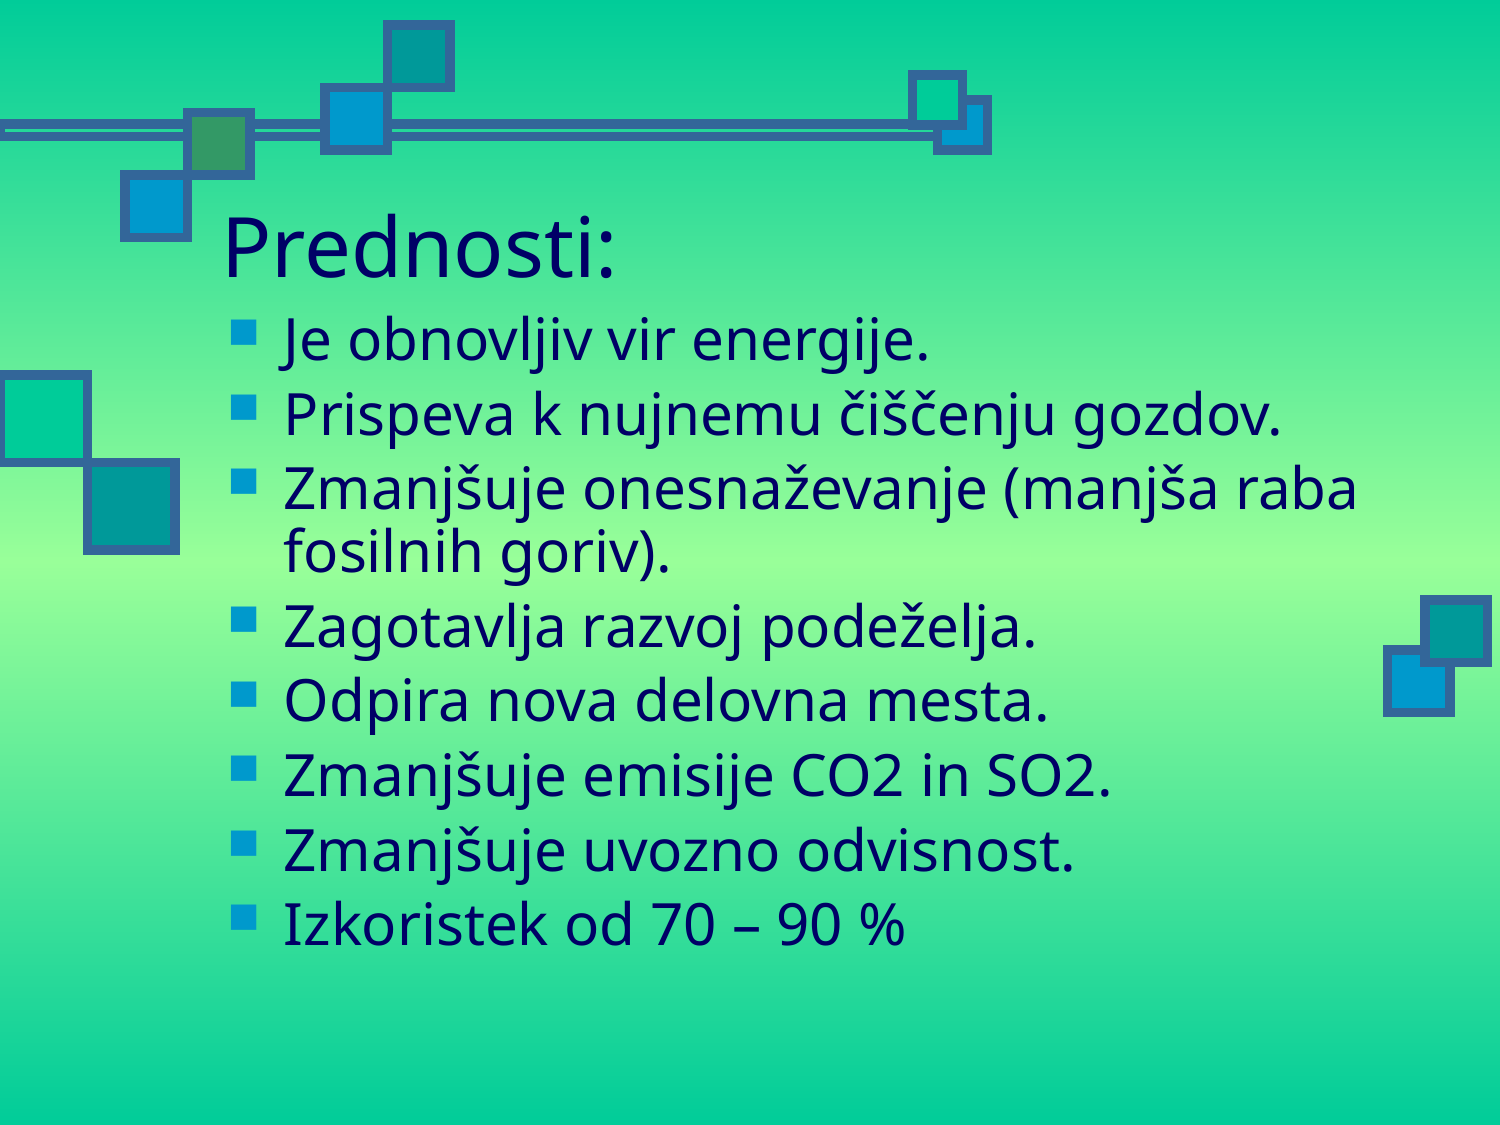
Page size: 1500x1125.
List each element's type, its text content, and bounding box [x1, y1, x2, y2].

list Je obnovljiv vir energije. Prispeva k nujnemu čiščenju gozdov. Zmanjšuje onesnaževanje (manjša raba fosilnih goriv). Zagotavlja razvoj podeželja. Odpira nova delovna mesta. Zmanjšuje emisije CO2 in SO2. Zmanjšuje uvozno odvisnost. Izkoristek od 70 – 90 % [212, 302, 1375, 1013]
title Prednosti: [206, 125, 1369, 363]
